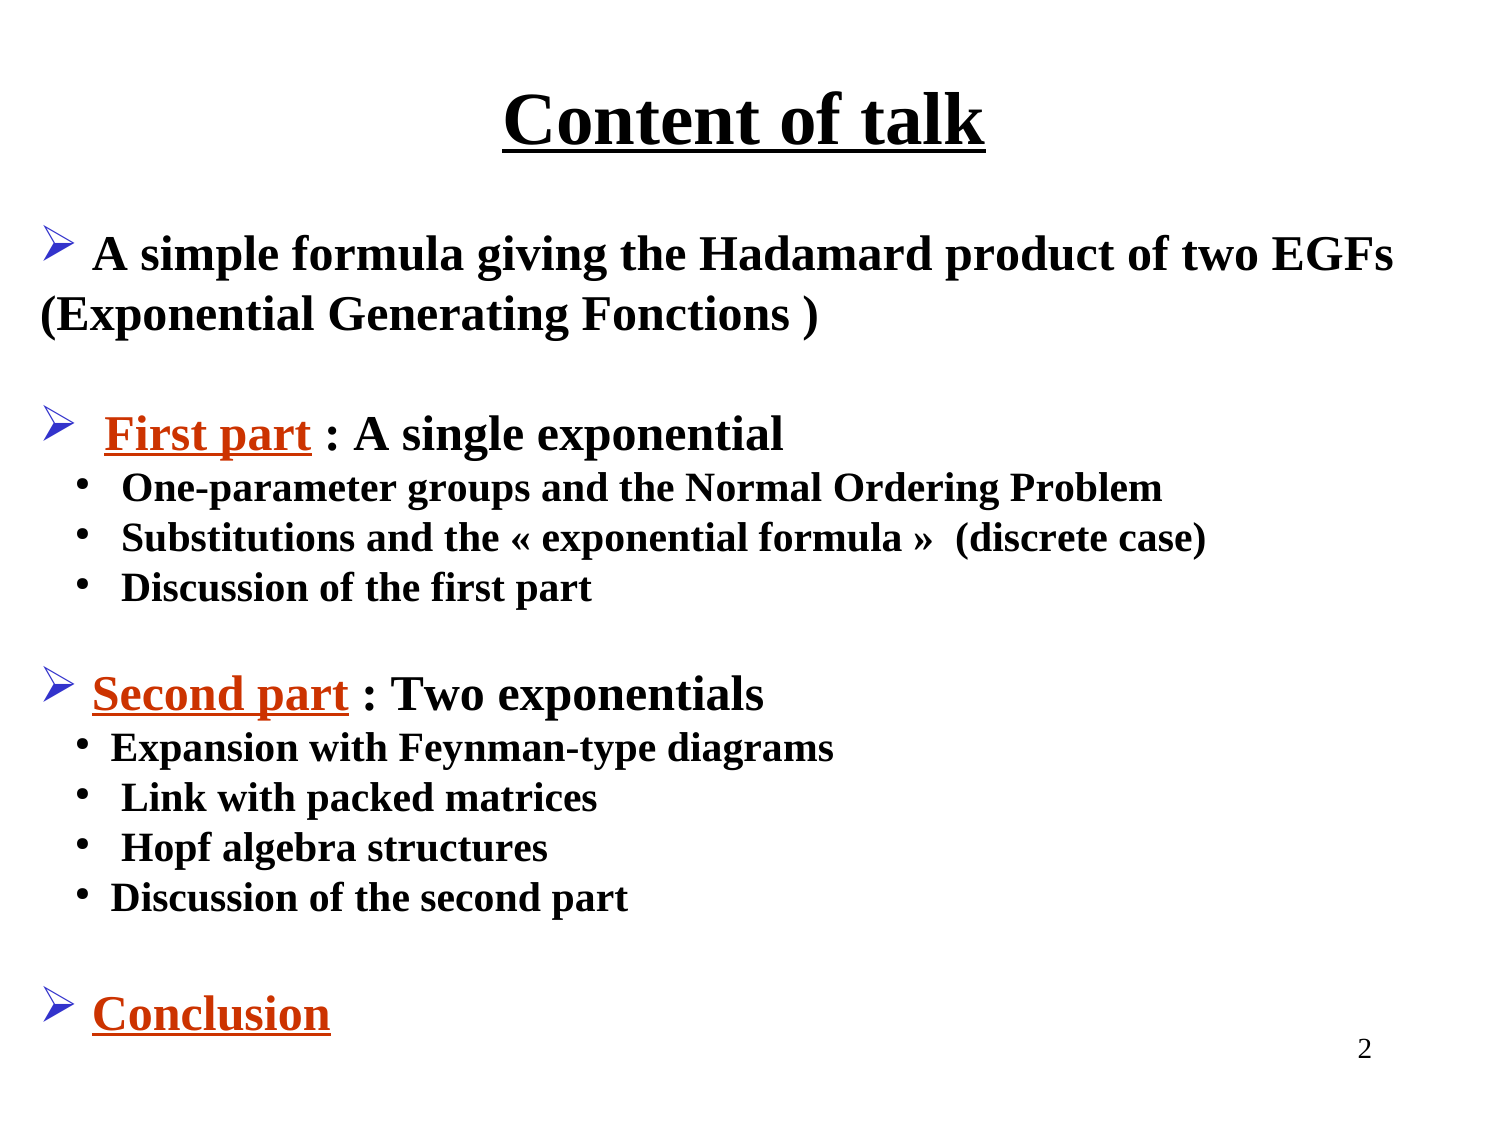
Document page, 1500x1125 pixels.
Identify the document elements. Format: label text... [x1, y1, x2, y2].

text_box Content of talk A simple formula giving the Hadamard product of two EGFs (Exponential Generating Fonctions ) First part : A single exponential One-parameter groups and the Normal Ordering Problem Substitutions and the « exponential formula » (discrete case) Discussion of the first part Second part : Two exponentials Expansion with Feynman-type diagrams Link with packed matrices Hopf algebra structures Discussion of the second part Conclusion [24, 62, 1463, 1049]
